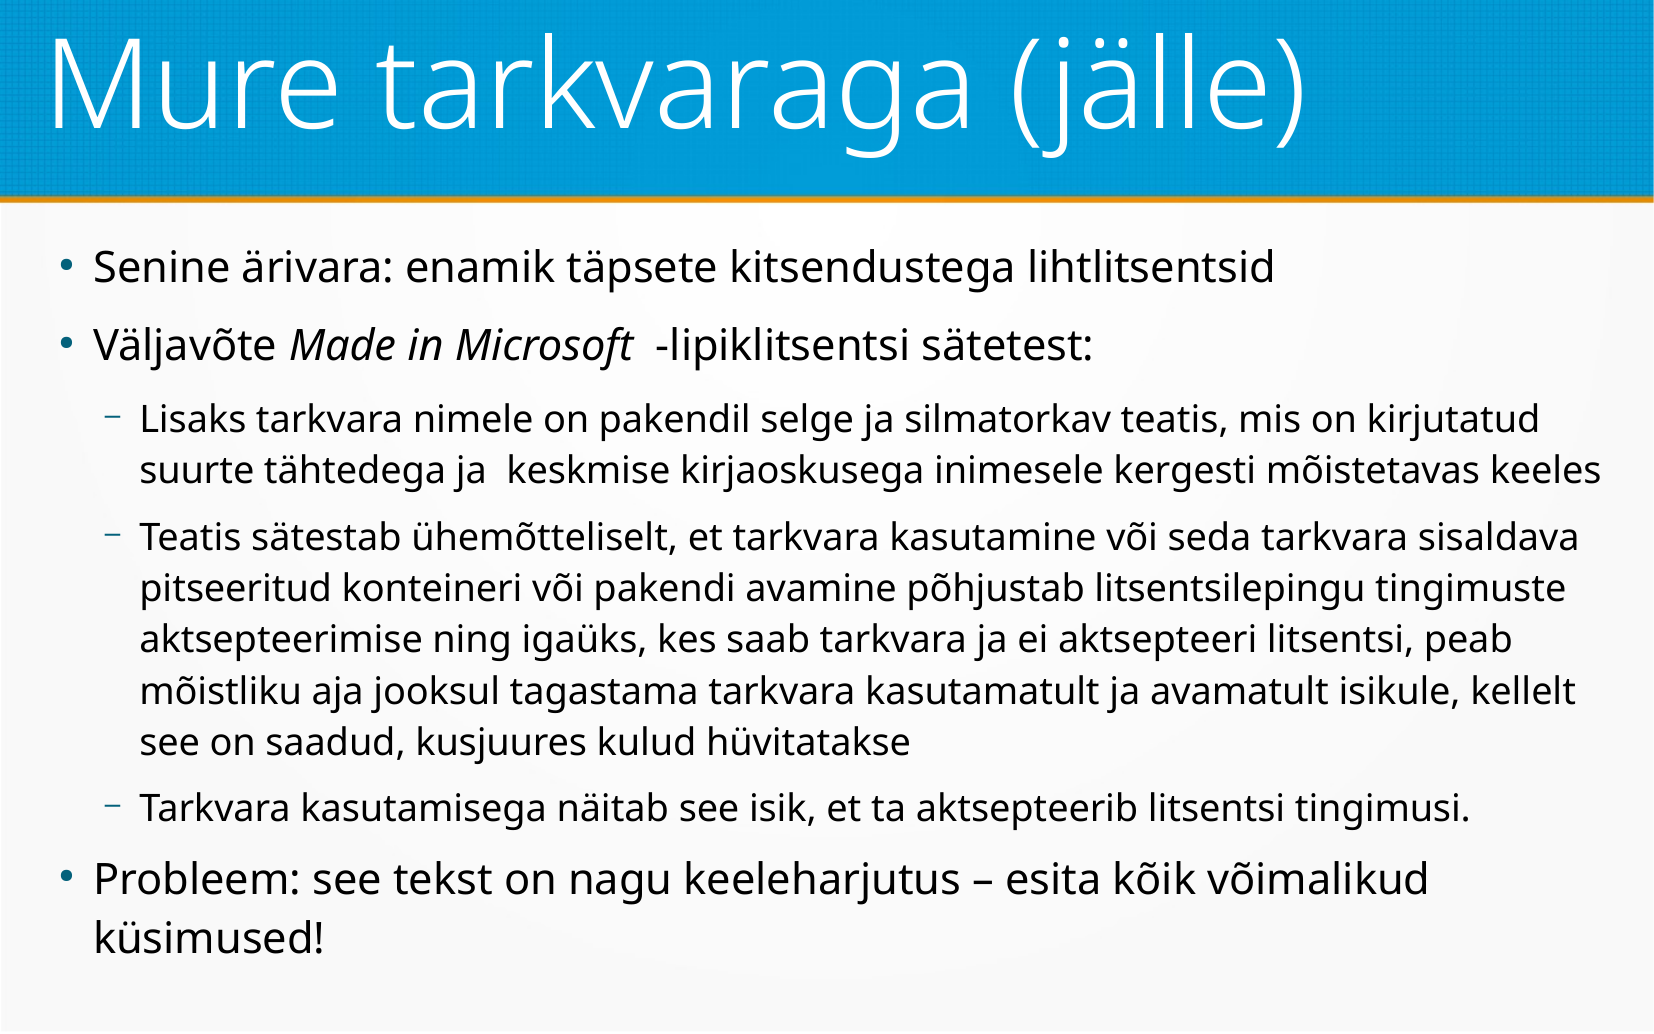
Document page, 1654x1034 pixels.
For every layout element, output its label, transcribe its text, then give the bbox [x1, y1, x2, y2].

list Senine ärivara: enamik täpsete kitsendustega lihtlitsentsid Väljavõte Made in Microsoft -lipiklitsentsi sätetest: Lisaks tarkvara nimele on pakendil selge ja silmatorkav teatis, mis on kirjutatud suurte tähtedega ja keskmise kirjaoskusega inimesele kergesti mõistetavas keeles Teatis sätestab ühemõtteliselt, et tarkvara kasutamine või seda tarkvara sisaldava pitseeritud konteineri või pakendi avamine põhjustab litsentsilepingu tingimuste aktsepteerimise ning igaüks, kes saab tarkvara ja ei aktsepteeri litsentsi, peab mõistliku aja jooksul tagastama tarkvara kasutamatult ja avamatult isikule, kellelt see on saadud, kusjuures kulud hüvitatakse Tarkvara kasutamisega näitab see isik, et ta aktsepteerib litsentsi tingimusi. Probleem: see tekst on nagu keeleharjutus – esita kõik võimalikud küsimused! [47, 236, 1607, 1002]
picture [0, 195, 1654, 1034]
title Mure tarkvaraga (jälle) [43, 0, 1619, 166]
